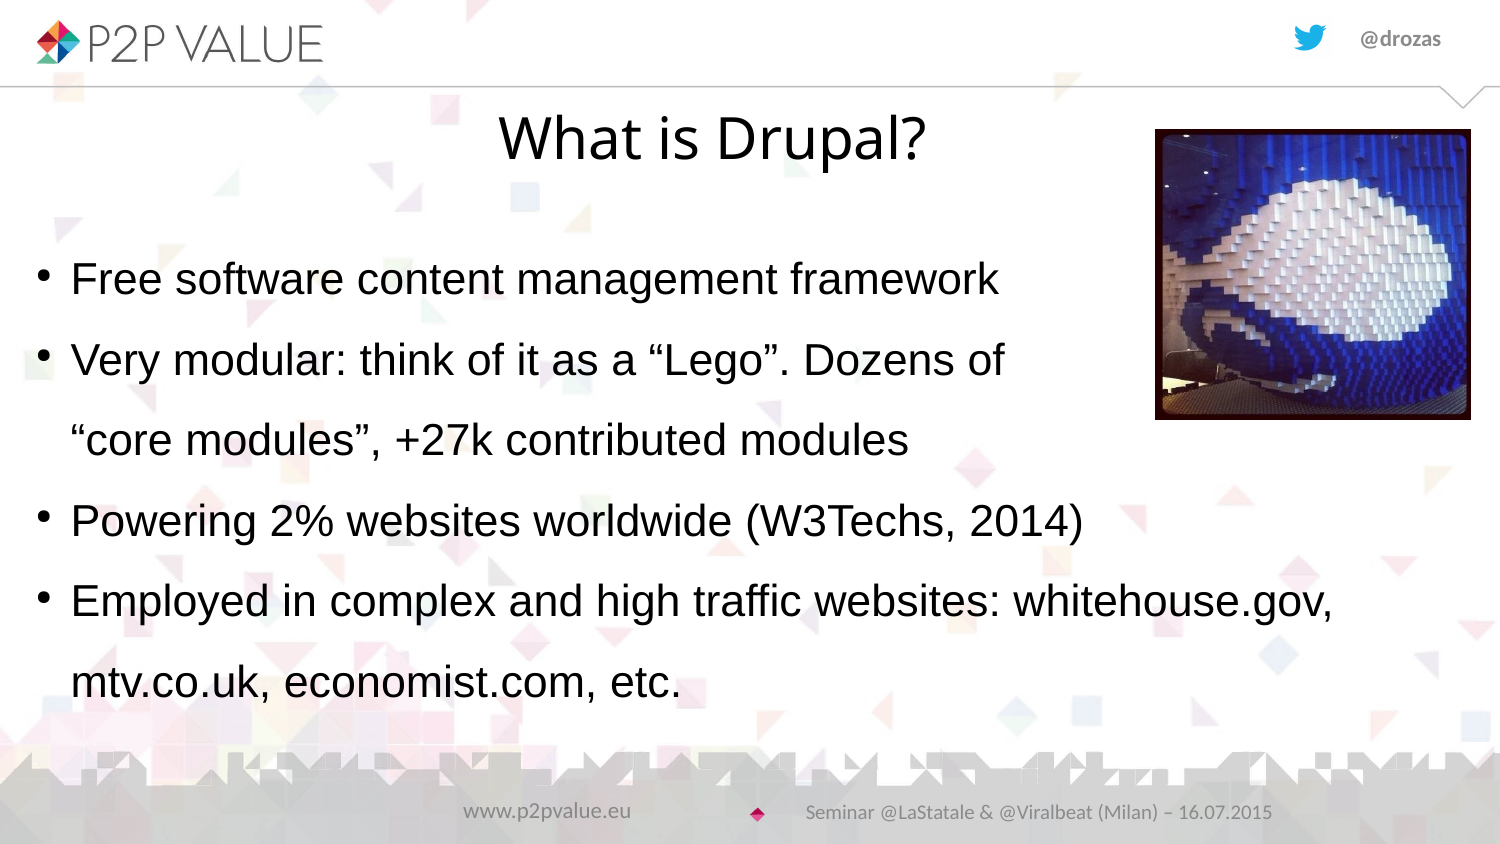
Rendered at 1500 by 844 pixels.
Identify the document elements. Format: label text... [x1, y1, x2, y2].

text_box Seminar @LaStatale & @Viralbeat (Milan) – 16.07.2015 [792, 788, 1485, 834]
text_box www.p2pvalue.eu [456, 789, 675, 829]
picture [0, 0, 1500, 844]
text_box @drozas [1333, 15, 1455, 60]
title What is Drupal? [60, 92, 1366, 162]
subtitle Free software content management framework Very modular: think of it as a “Lego”. Dozens of “core modules”, +27k contributed modules Powering 2% websites worldwide (W3Techs, 2014) Employed in complex and high traffic websites: whitehouse.gov, mtv.co.uk, economist.com, etc. [22, 162, 1500, 718]
